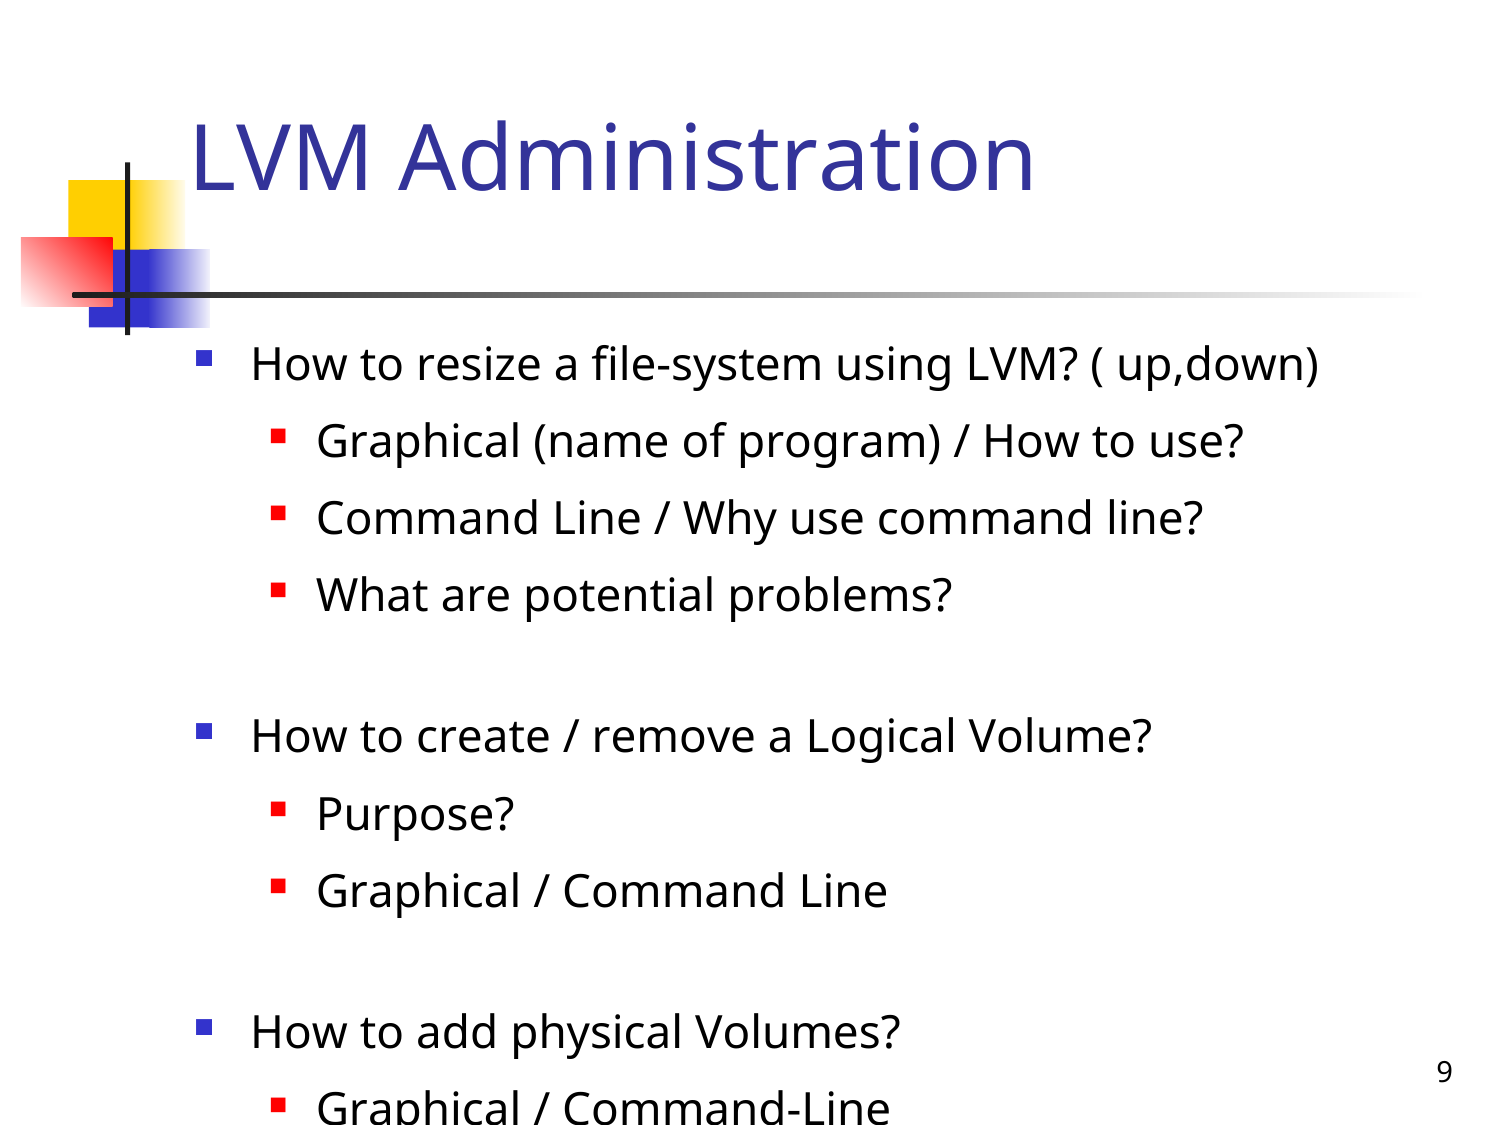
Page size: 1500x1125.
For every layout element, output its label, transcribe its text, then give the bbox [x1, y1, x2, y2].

title LVM Administration [188, 42, 1468, 268]
list How to resize a file-system using LVM? ( up,down) Graphical (name of program) / How to use? Command Line / Why use command line? What are potential problems? How to create / remove a Logical Volume? Purpose? Graphical / Command Line How to add physical Volumes? Graphical / Command-Line [193, 331, 1469, 1059]
